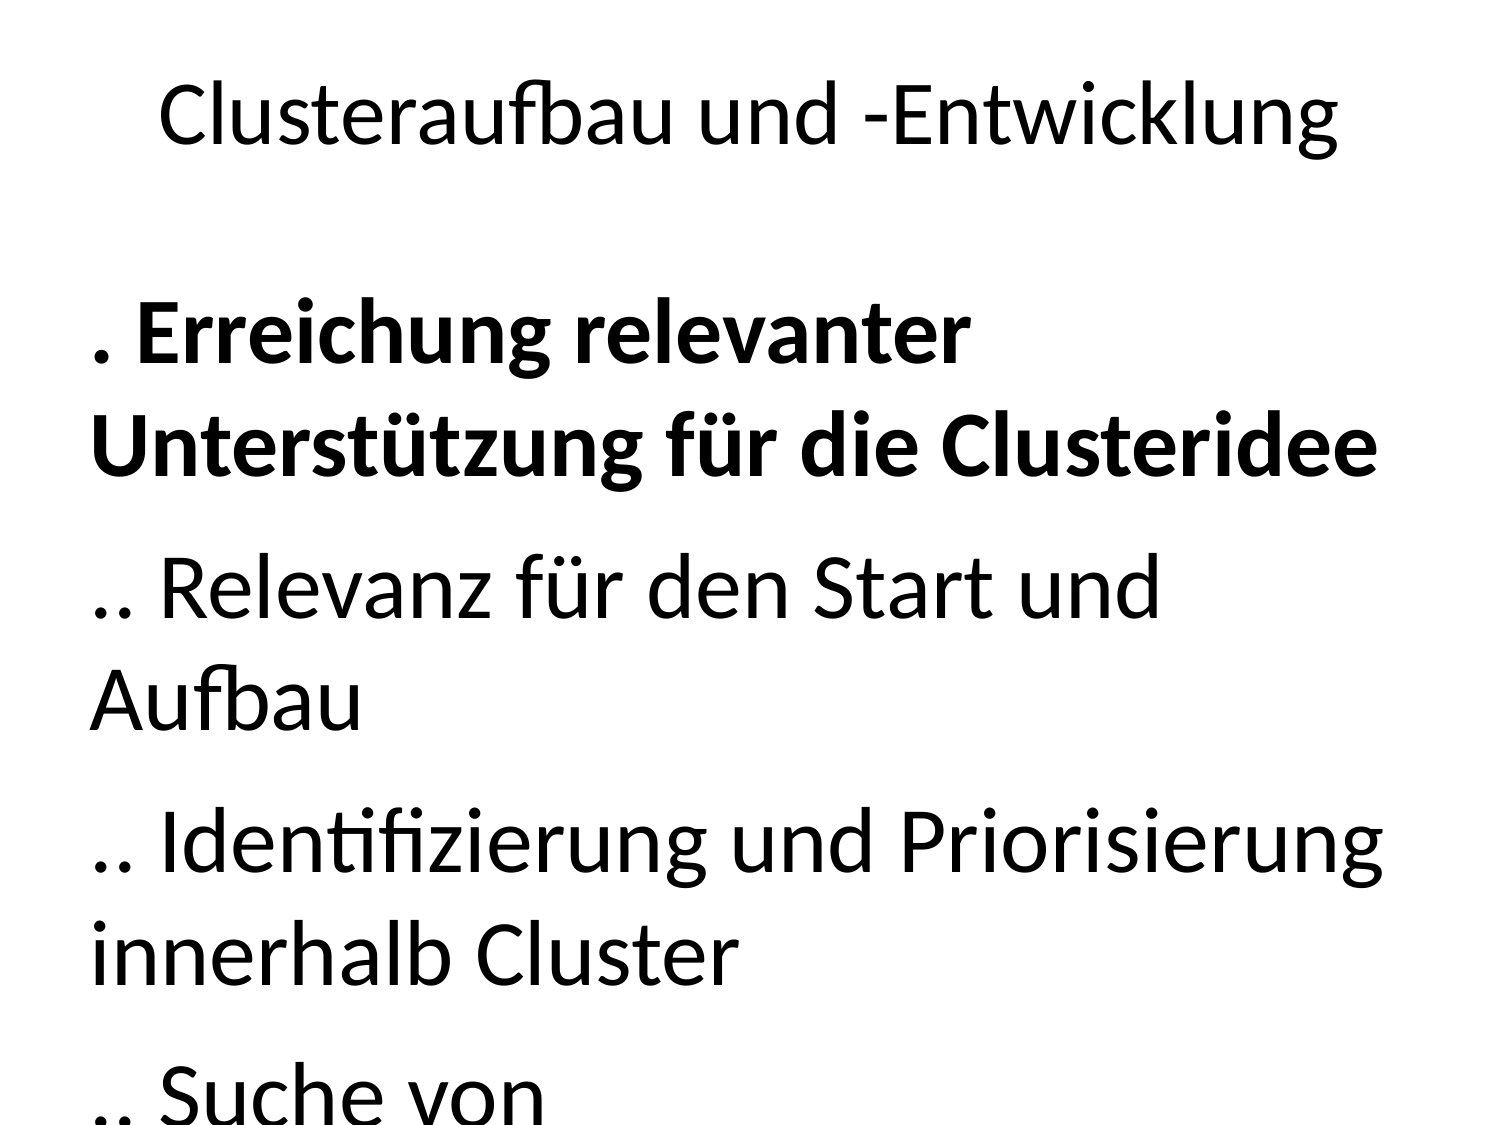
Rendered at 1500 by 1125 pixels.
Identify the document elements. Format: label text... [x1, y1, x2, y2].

title Clusteraufbau und -Entwicklung [75, 45, 1425, 233]
list . Erreichung relevanter Unterstützung für die Clusteridee .. Relevanz für den Start und Aufbau .. Identifizierung und Priorisierung innerhalb Cluster .. Suche von Finanzierungsmöglichkeiten, Rechtsform . Entwicklung der Basis für den Clusteraufbau .. Ganzheitlich-vernetzte Analyse – wechselseitige Wirkungen .. Formierung des Führungsteams . Erarbeitung des Momentums für das Clusterwachstum .. Entwicklung der wünschbaren Zukunft .. Identifizierung der Meilensteine .. Agenda für die Umsetzung . Ausweitung und Entwicklung der Clusterbasis .. Formalisierung und offizieller Start .. Tiefenanalyse und Benchmarking . Erwirkung des Momentums Clusternachhaltigkeit (ökonomisch, ökologisch, gesellschaftlich, kulturell und politisch) .. Langfristige Strategie .. Verbindungen zu anderen Cluster .. Evaluation und Lessons learned [75, 262, 1425, 1005]
